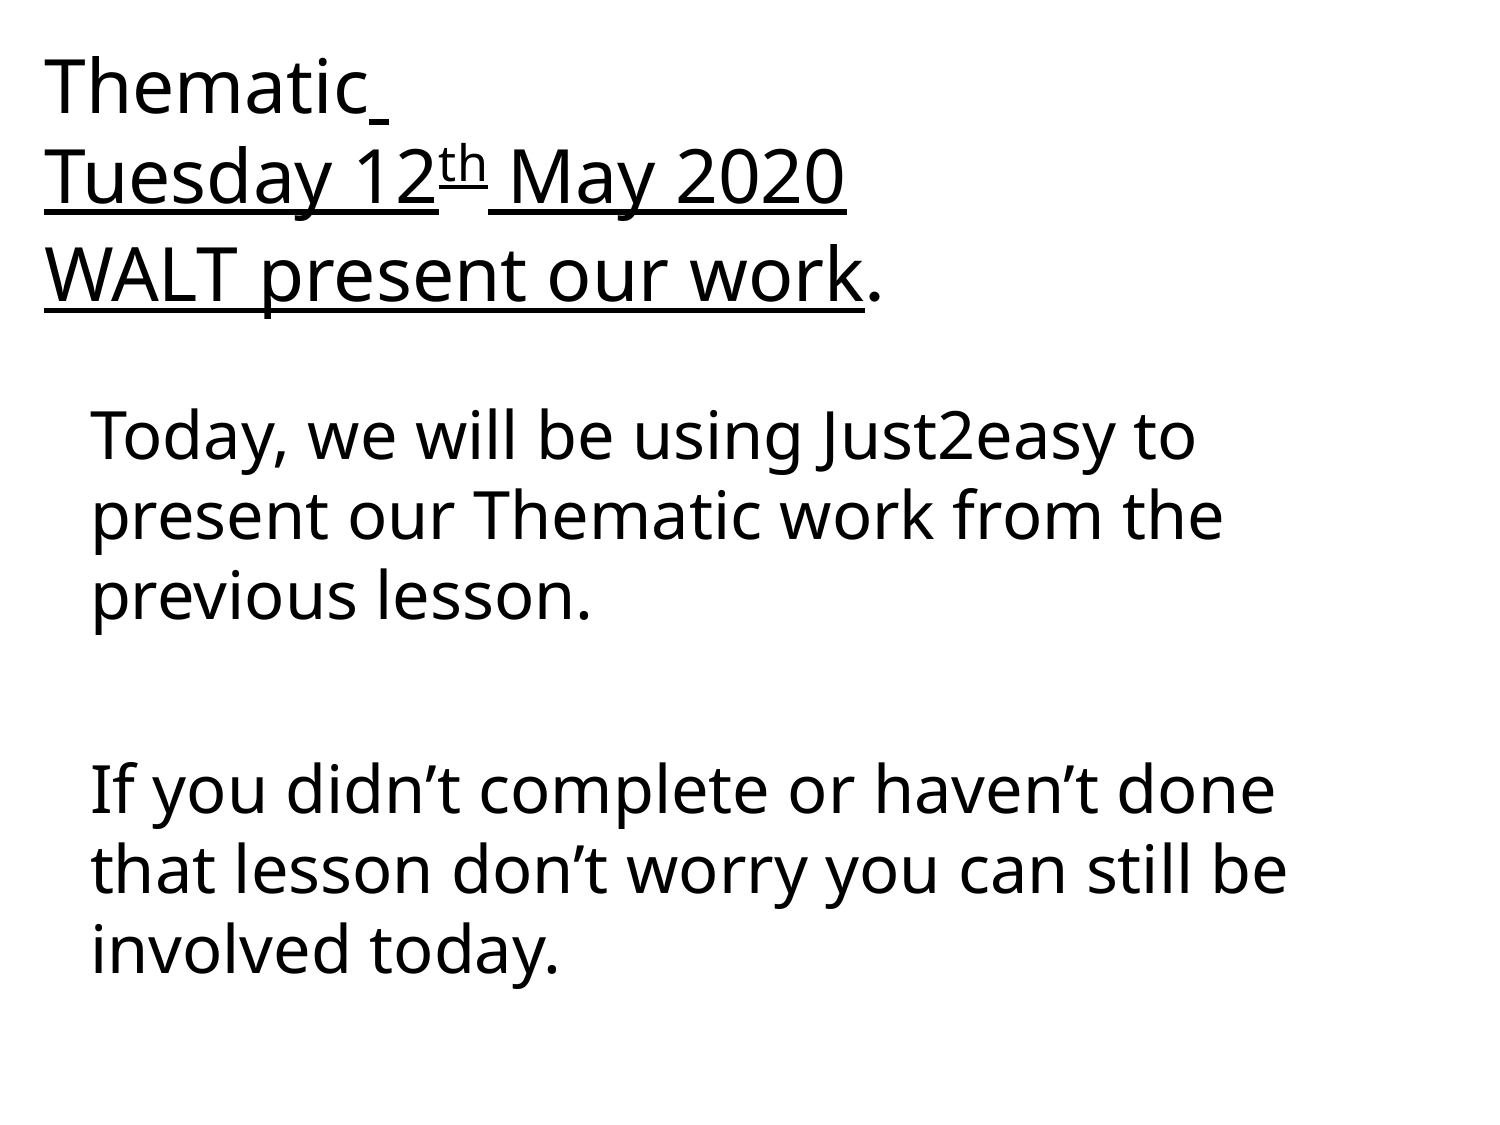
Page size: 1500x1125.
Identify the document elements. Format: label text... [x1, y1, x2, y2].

list Today, we will be using Just2easy to present our Thematic work from the previous lesson. If you didn’t complete or haven’t done that lesson don’t worry you can still be involved today. [75, 385, 1426, 1005]
title Thematic Tuesday 12th May 2020 WALT present our work. [29, 30, 1427, 315]
